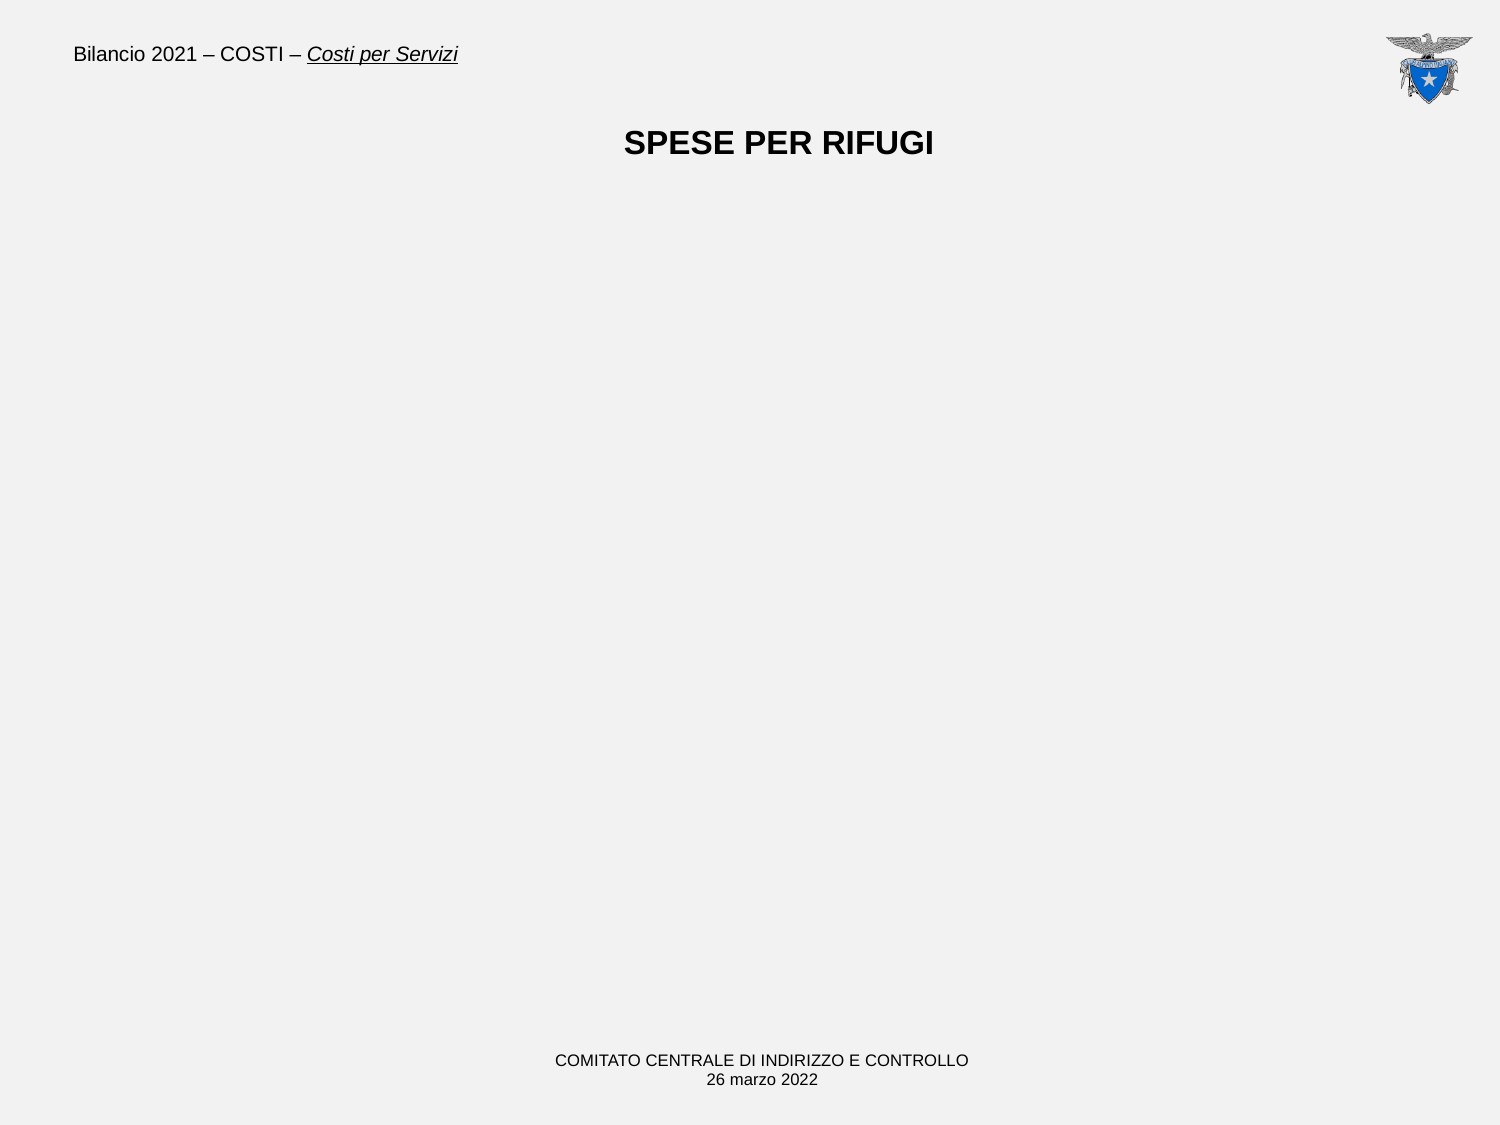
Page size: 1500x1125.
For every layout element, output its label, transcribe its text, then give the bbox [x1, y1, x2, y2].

text_box Bilancio 2021 – COSTI – Costi per Servizi [58, 35, 504, 76]
picture [1382, 29, 1477, 112]
text_box SPESE PER RIFUGI [206, 117, 1353, 174]
text_box COMITATO CENTRALE DI INDIRIZZO E CONTROLLO 26 marzo 2022 [278, 1044, 1247, 1100]
